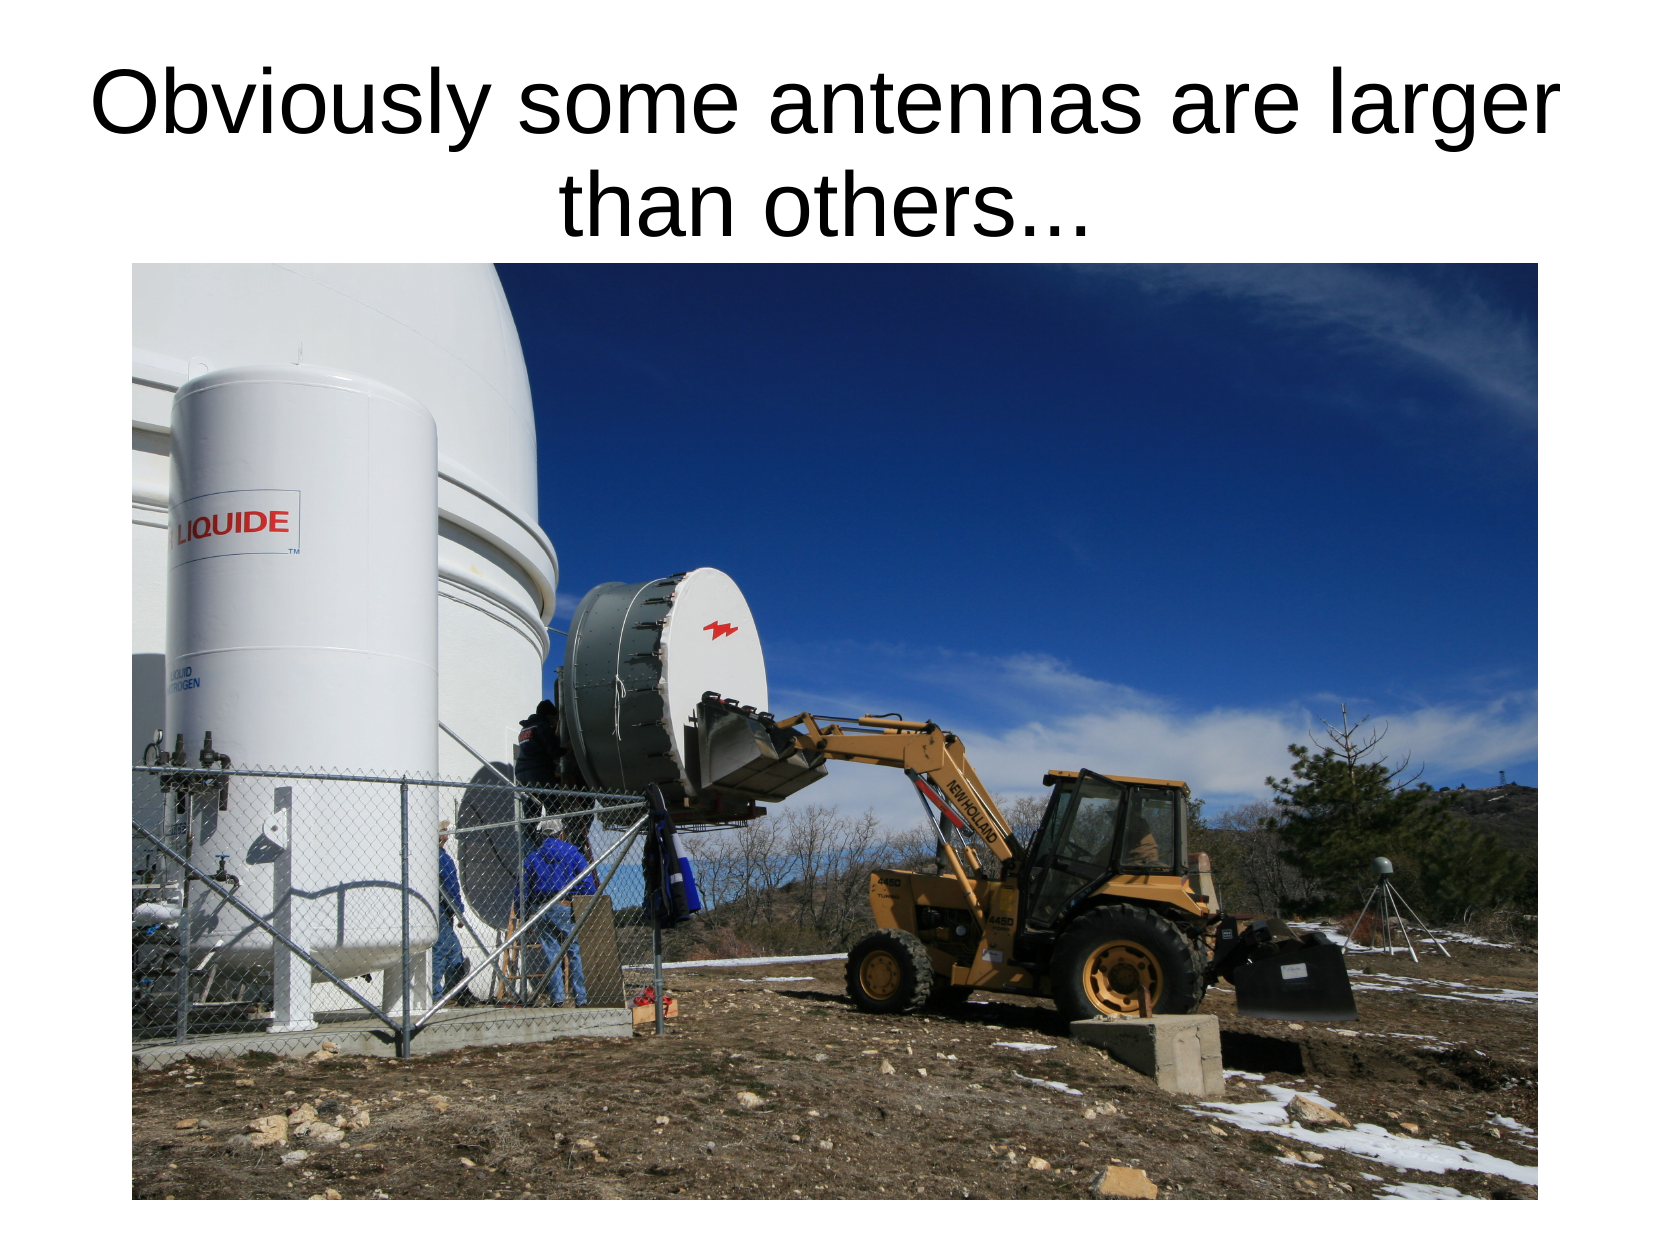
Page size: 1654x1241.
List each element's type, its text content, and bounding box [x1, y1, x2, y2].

picture [132, 263, 1538, 1201]
title Obviously some antennas are larger than others... [82, 50, 1571, 256]
